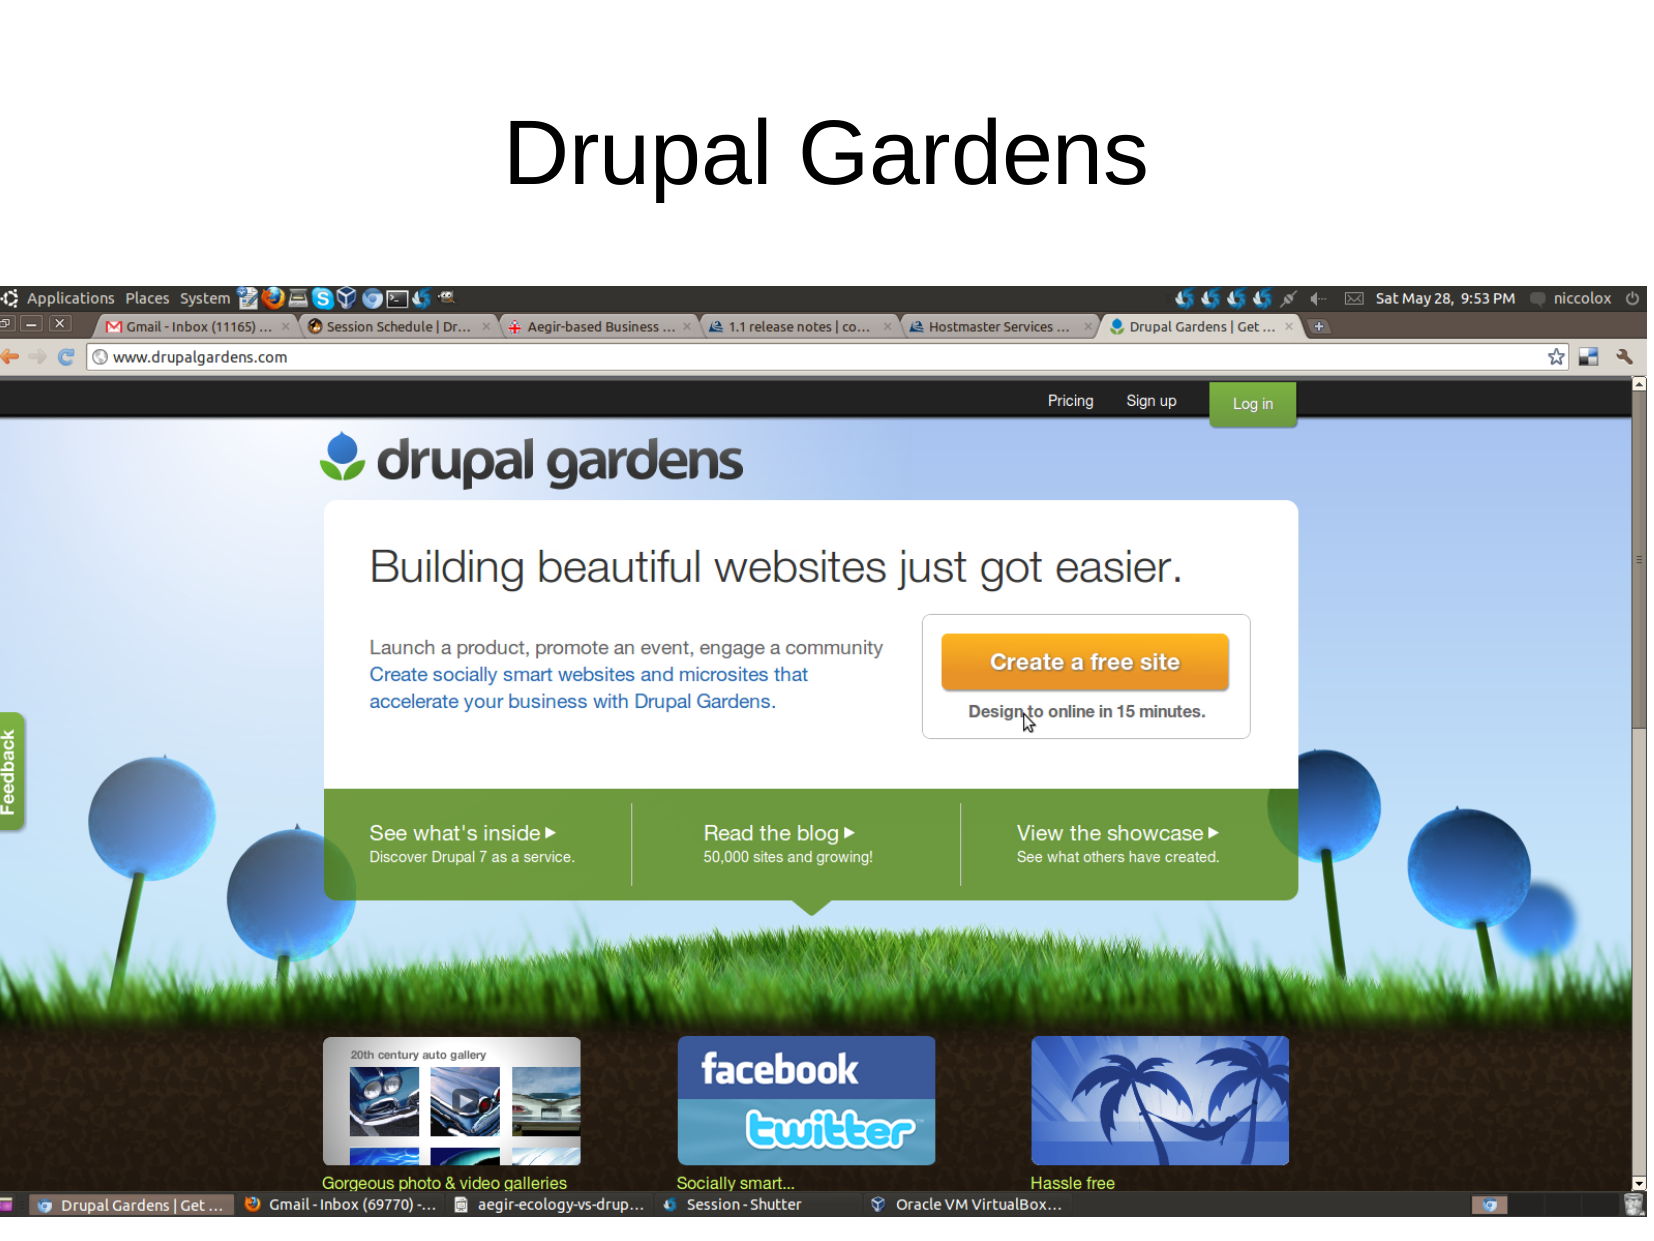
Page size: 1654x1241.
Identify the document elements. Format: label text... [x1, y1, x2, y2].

picture [0, 286, 1647, 1217]
title Drupal Gardens [82, 56, 1571, 250]
